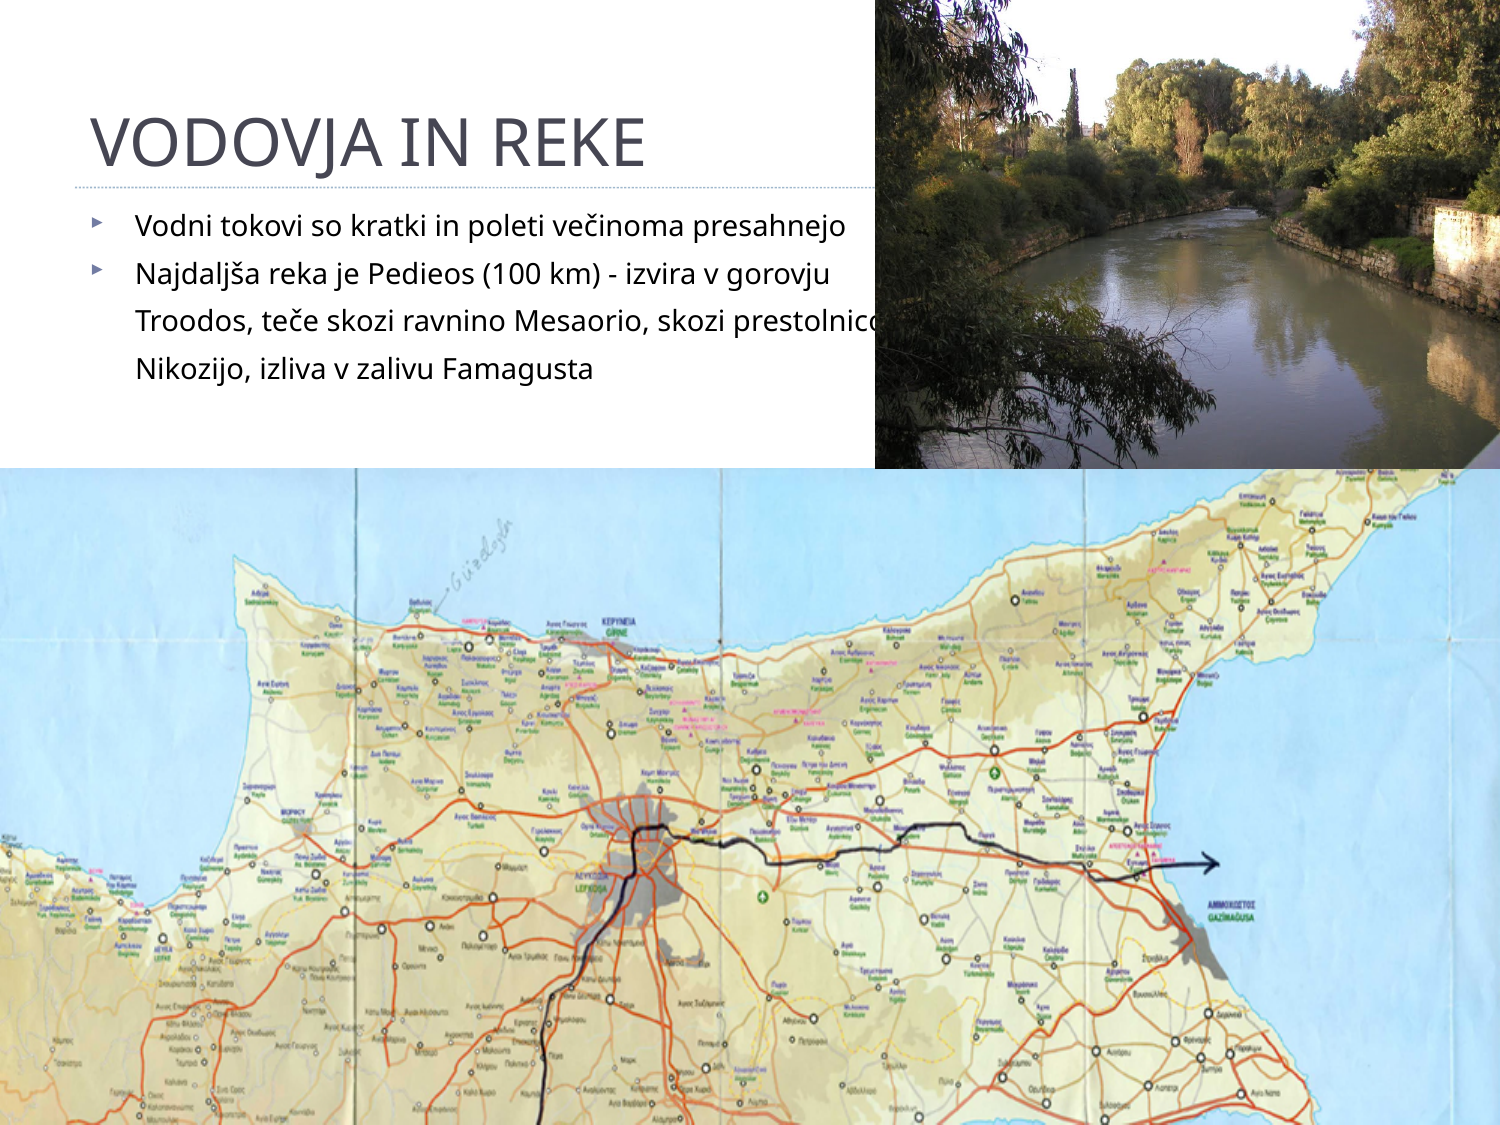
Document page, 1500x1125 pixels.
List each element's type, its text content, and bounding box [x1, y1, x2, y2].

list Vodni tokovi so kratki in poleti večinoma presahnejo Najdaljša reka je Pedieos (100 km) - izvira v gorovju Troodos, teče skozi ravnino Mesaorio, skozi prestolnico Nikozijo, izliva v zalivu Famagusta [75, 200, 1425, 1010]
picture [0, 0, 1500, 1125]
title VODOVJA IN REKE [75, 24, 875, 188]
